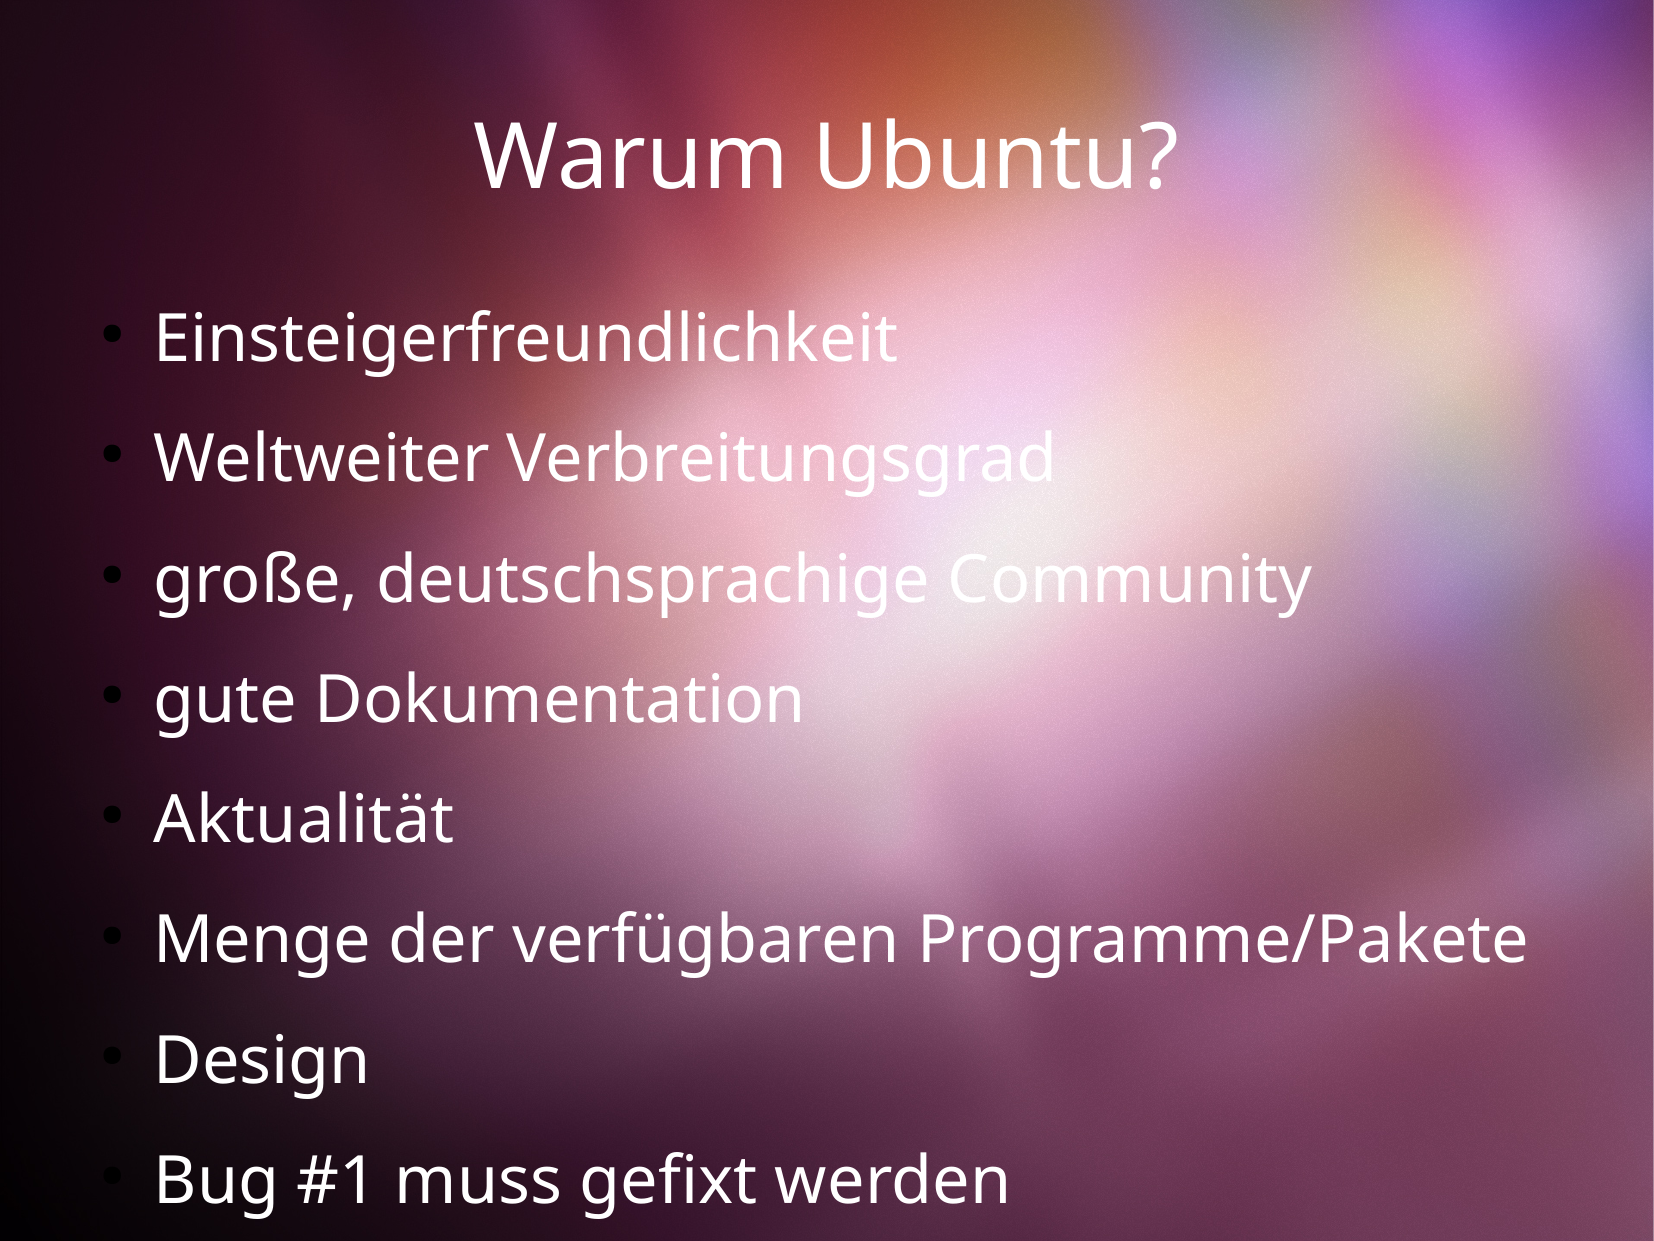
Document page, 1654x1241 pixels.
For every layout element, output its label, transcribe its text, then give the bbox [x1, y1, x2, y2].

picture [0, 0, 1654, 1241]
title Warum Ubuntu? [82, 49, 1571, 257]
list Einsteigerfreundlichkeit Weltweiter Verbreitungsgrad große, deutschsprachige Community gute Dokumentation Aktualität Menge der verfügbaren Programme/Pakete Design Bug #1 muss gefixt werden [82, 290, 1571, 1152]
